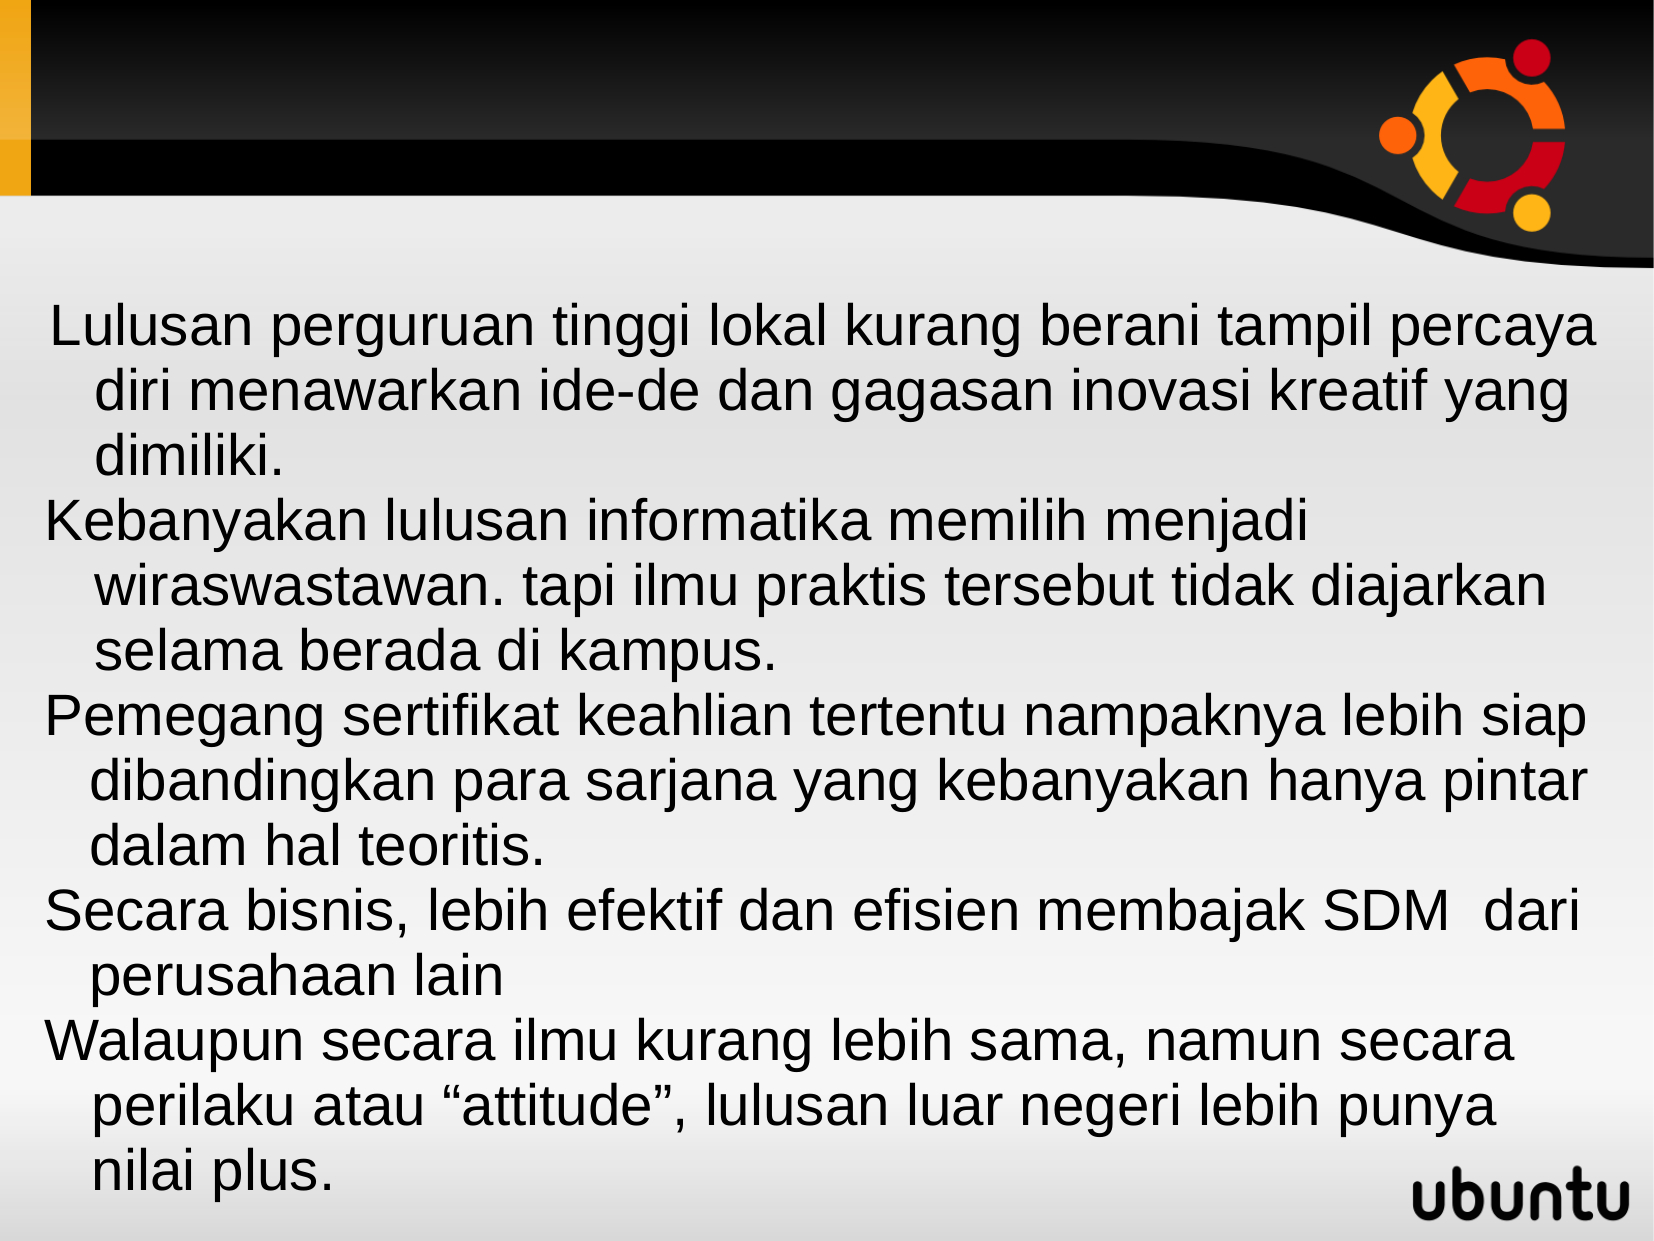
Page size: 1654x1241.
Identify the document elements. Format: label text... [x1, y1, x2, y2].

picture [0, 0, 1654, 1241]
text_box Lulusan perguruan tinggi lokal kurang berani tampil percaya diri menawarkan ide-de dan gagasan inovasi kreatif yang dimiliki. Kebanyakan lulusan informatika memilih menjadi wiraswastawan. tapi ilmu praktis tersebut tidak diajarkan selama berada di kampus. Pemegang sertifikat keahlian tertentu nampaknya lebih siap dibandingkan para sarjana yang kebanyakan hanya pintar dalam hal teoritis. Secara bisnis, lebih efektif dan efisien membajak SDM dari perusahaan lain Walaupun secara ilmu kurang lebih sama, namun secara perilaku atau “attitude”, lulusan luar negeri lebih punya nilai plus. [29, 243, 1625, 1211]
